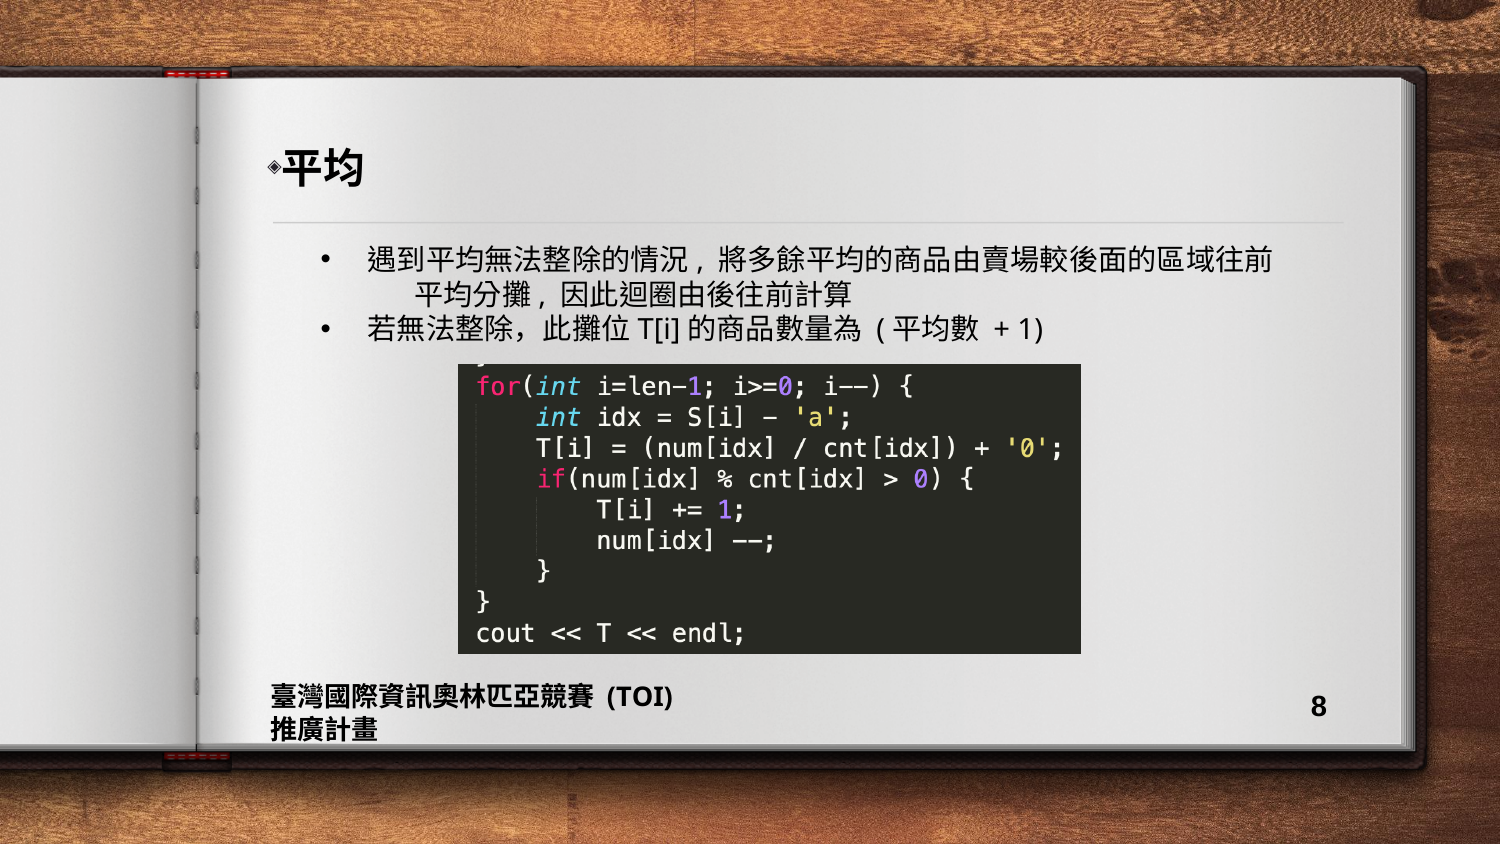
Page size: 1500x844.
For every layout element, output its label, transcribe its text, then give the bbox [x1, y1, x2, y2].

text_box 遇到平均無法整除的情況, 將多餘平均的商品由賣場較後面的區域往前平均分攤, 因此迴圈由後往前計算 若無法整除，此攤位T[i]的商品數量為 (平均數 + 1) [306, 234, 1296, 389]
text_box [1295, 672, 1386, 737]
text_box 平均 [252, 126, 1194, 216]
picture [458, 364, 1081, 655]
